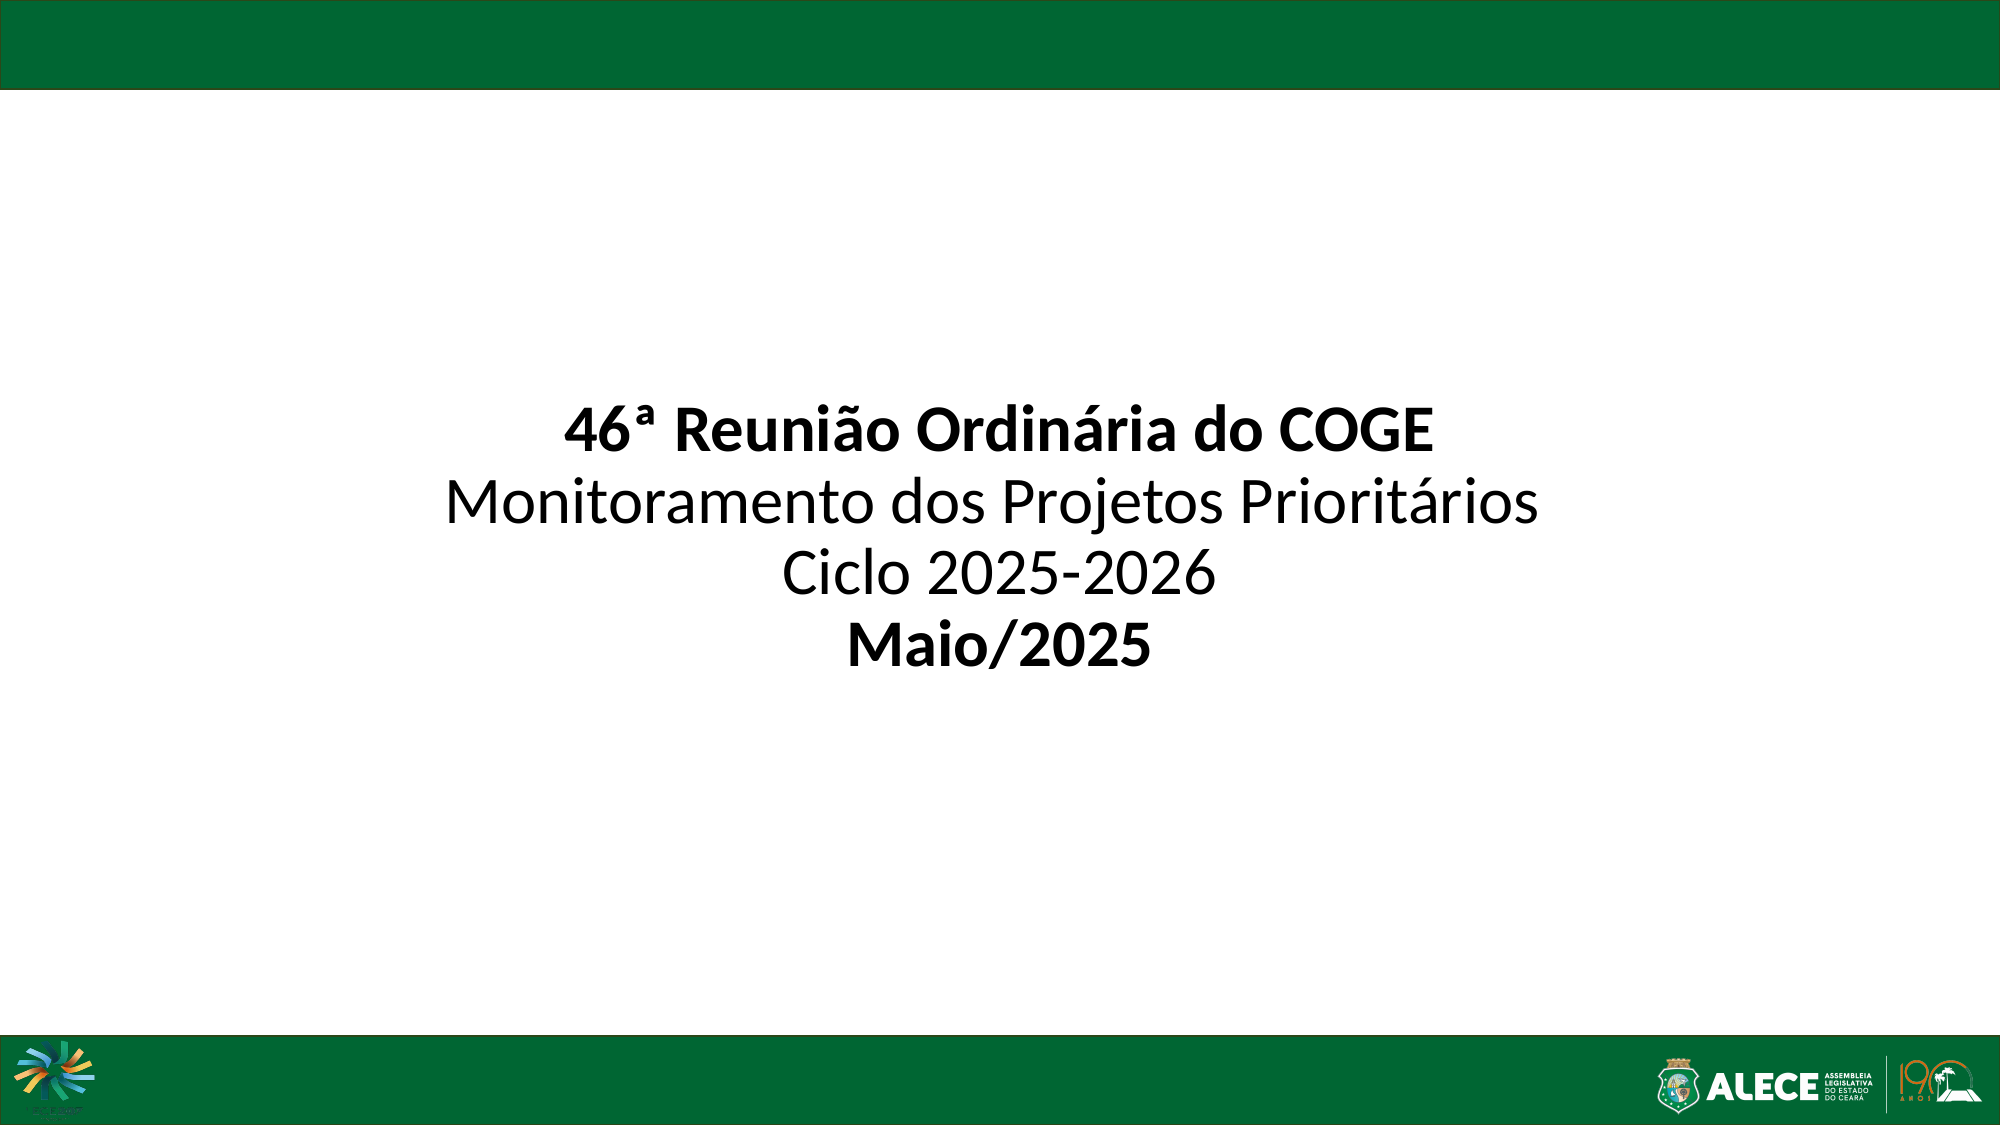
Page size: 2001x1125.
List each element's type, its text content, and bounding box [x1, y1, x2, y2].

text_box [0, 1036, 1625, 1125]
title 46ª Reunião Ordinária do COGE Monitoramento dos Projetos Prioritários Ciclo 2025-2026 Maio/2025​ [137, 360, 1863, 715]
picture [1566, 970, 2000, 1125]
text_box [0, 0, 2000, 89]
